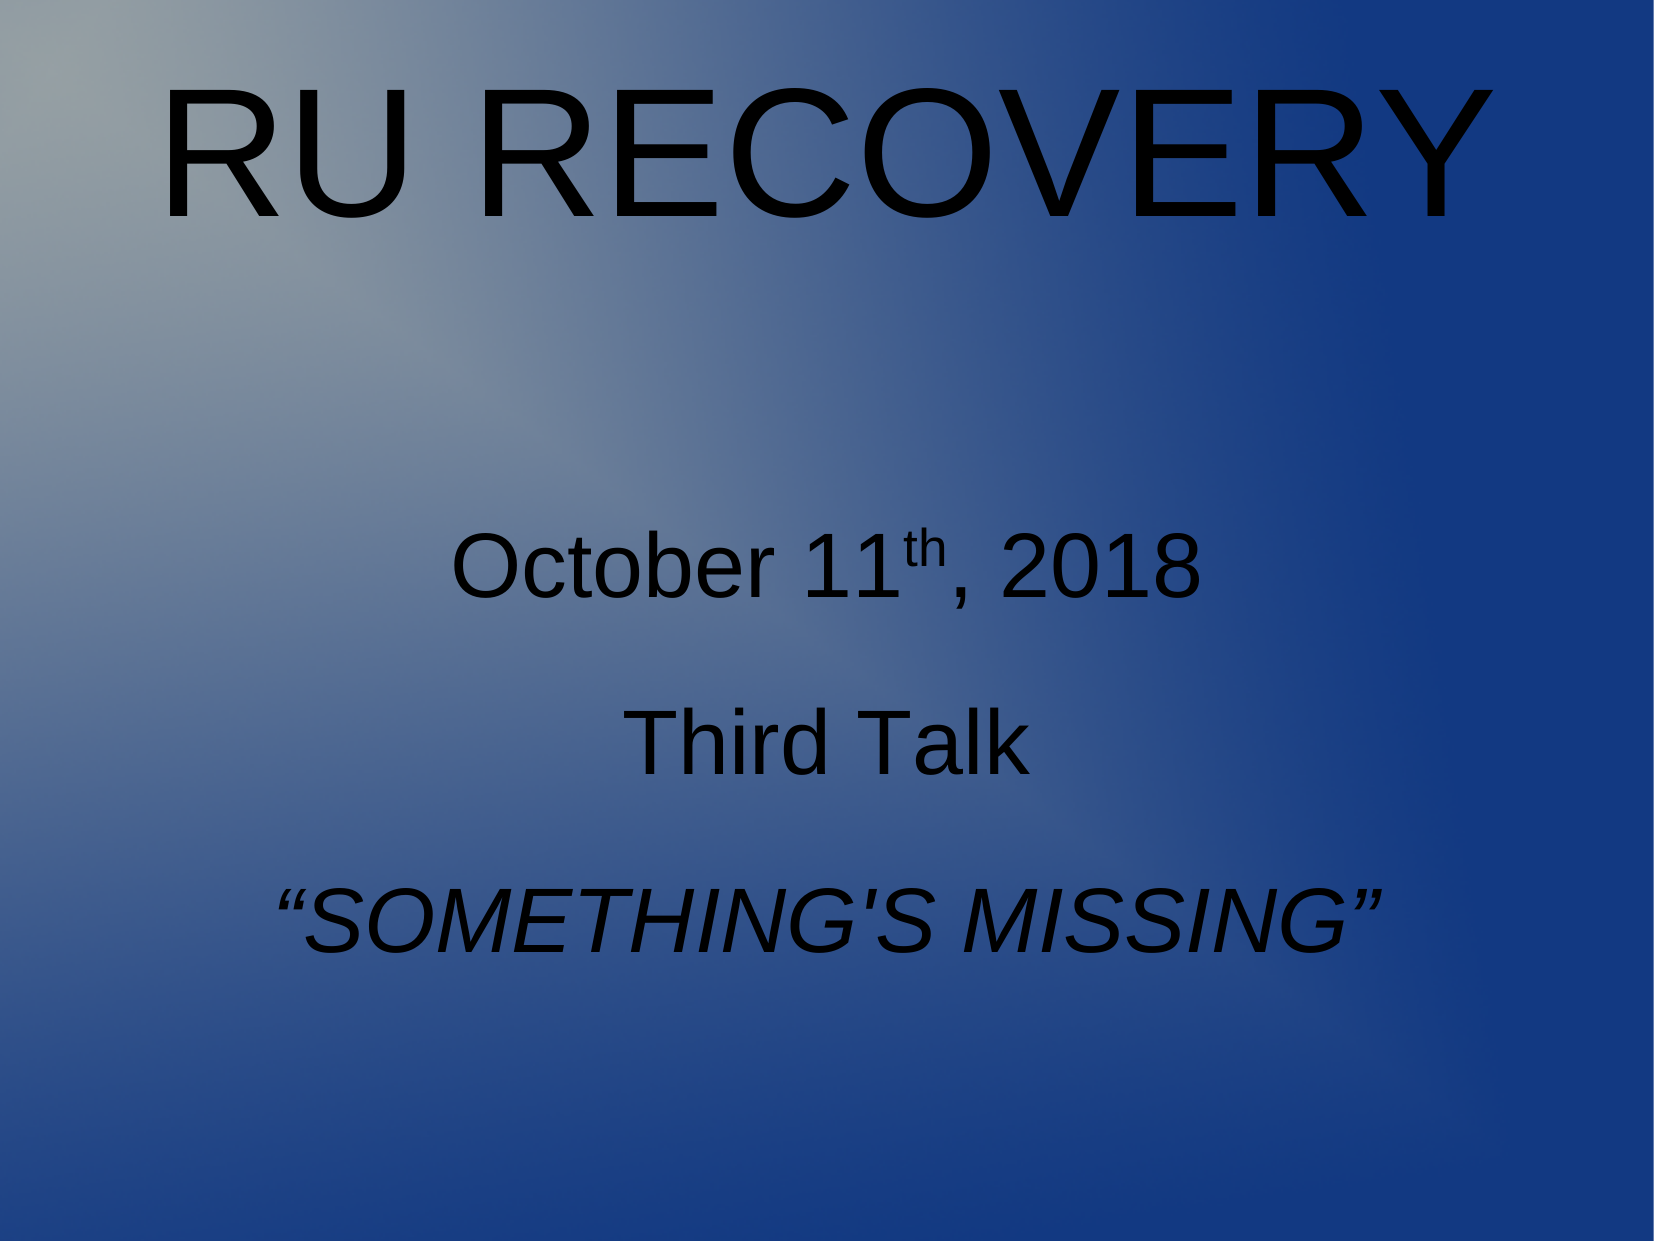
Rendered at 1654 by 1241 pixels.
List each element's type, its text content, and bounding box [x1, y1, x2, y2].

subtitle October 11th, 2018 Third Talk “SOMETHING'S MISSING” [82, 290, 1571, 1109]
picture [0, 0, 1654, 1241]
title RU RECOVERY [82, 49, 1571, 257]
